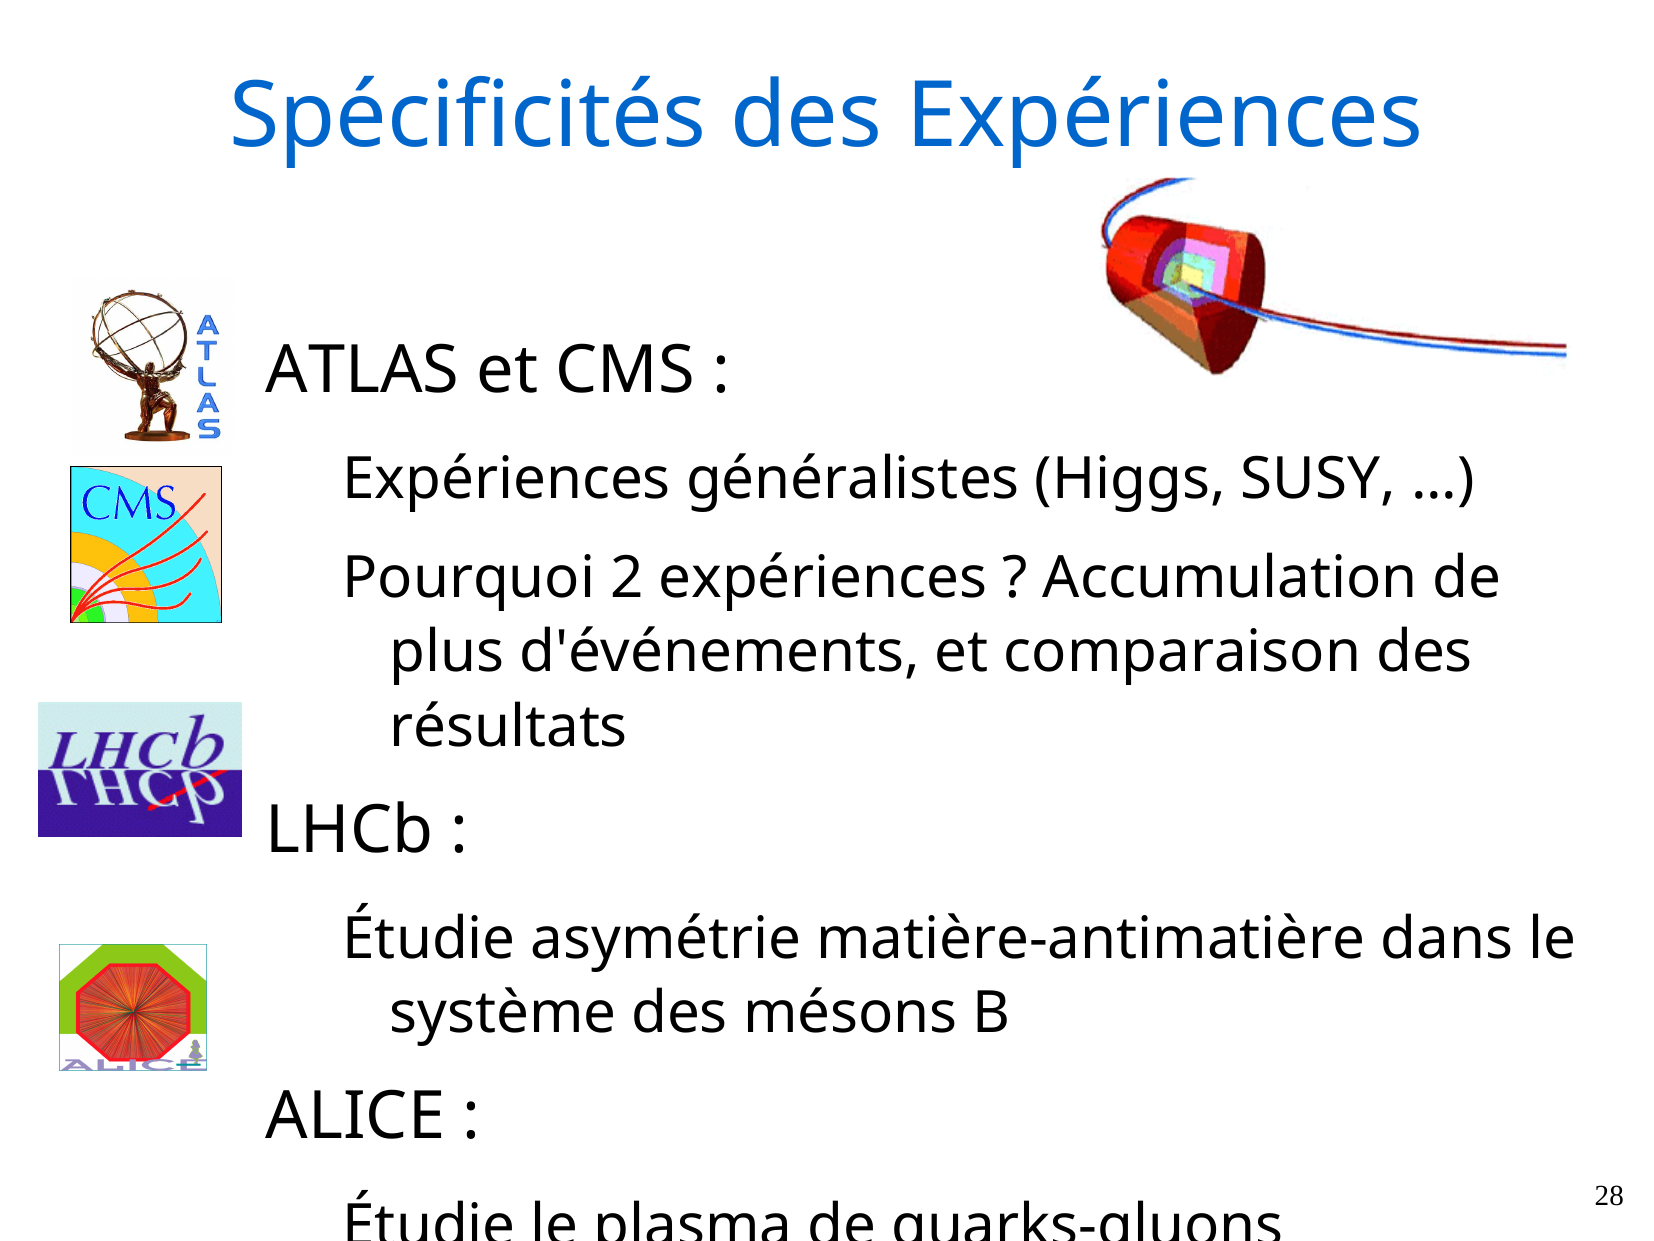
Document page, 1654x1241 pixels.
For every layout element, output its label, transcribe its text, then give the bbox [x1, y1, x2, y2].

list ATLAS et CMS : Expériences généralistes (Higgs, SUSY, ...)‏ Pourquoi 2 expériences ? Accumulation de plus d'événements, et comparaison des résultats LHCb : Étudie asymétrie matière-antimatière dans le système des mésons B ALICE : Étudie le plasma de quarks-gluons [247, 325, 1630, 1130]
picture [70, 466, 222, 623]
picture [70, 277, 234, 455]
picture [59, 944, 207, 1071]
picture [1092, 177, 1595, 384]
title Spécificités des Expériences [0, 8, 1654, 216]
picture [38, 702, 242, 837]
